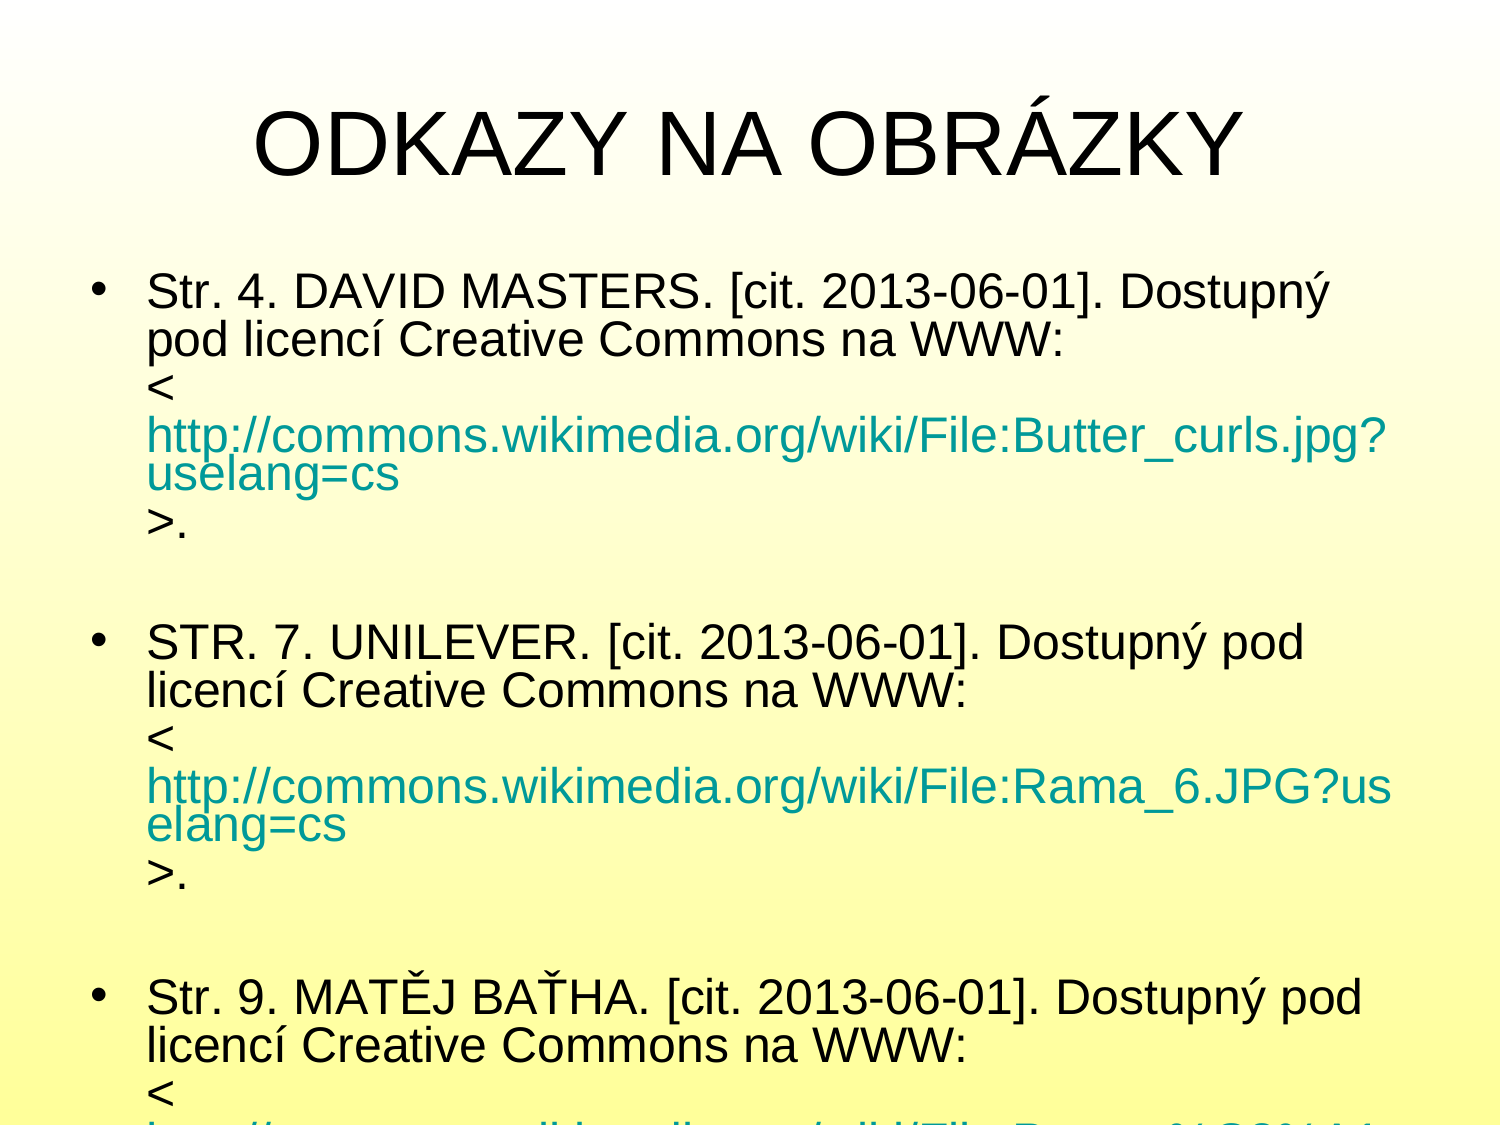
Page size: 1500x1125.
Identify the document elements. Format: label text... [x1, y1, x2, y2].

title ODKAZY NA OBRÁZKY [75, 45, 1426, 233]
list Str. 4. DAVID MASTERS. [cit. 2013-06-01]. Dostupný pod licencí Creative Commons na WWW: <http://commons.wikimedia.org/wiki/File:Butter_curls.jpg?uselang=cs>. STR. 7. UNILEVER. [cit. 2013-06-01]. Dostupný pod licencí Creative Commons na WWW: <http://commons.wikimedia.org/wiki/File:Rama_6.JPG?uselang=cs>. Str. 9. MATĚJ BAŤHA. [cit. 2013-06-01]. Dostupný pod licencí Creative Commons na WWW: <http://commons.wikimedia.org/wiki/File:Pomaz%C3%A1nkov%C3%A9_m%C3%A1slo_581.JPG?uselang=cs>. [75, 262, 1426, 1125]
